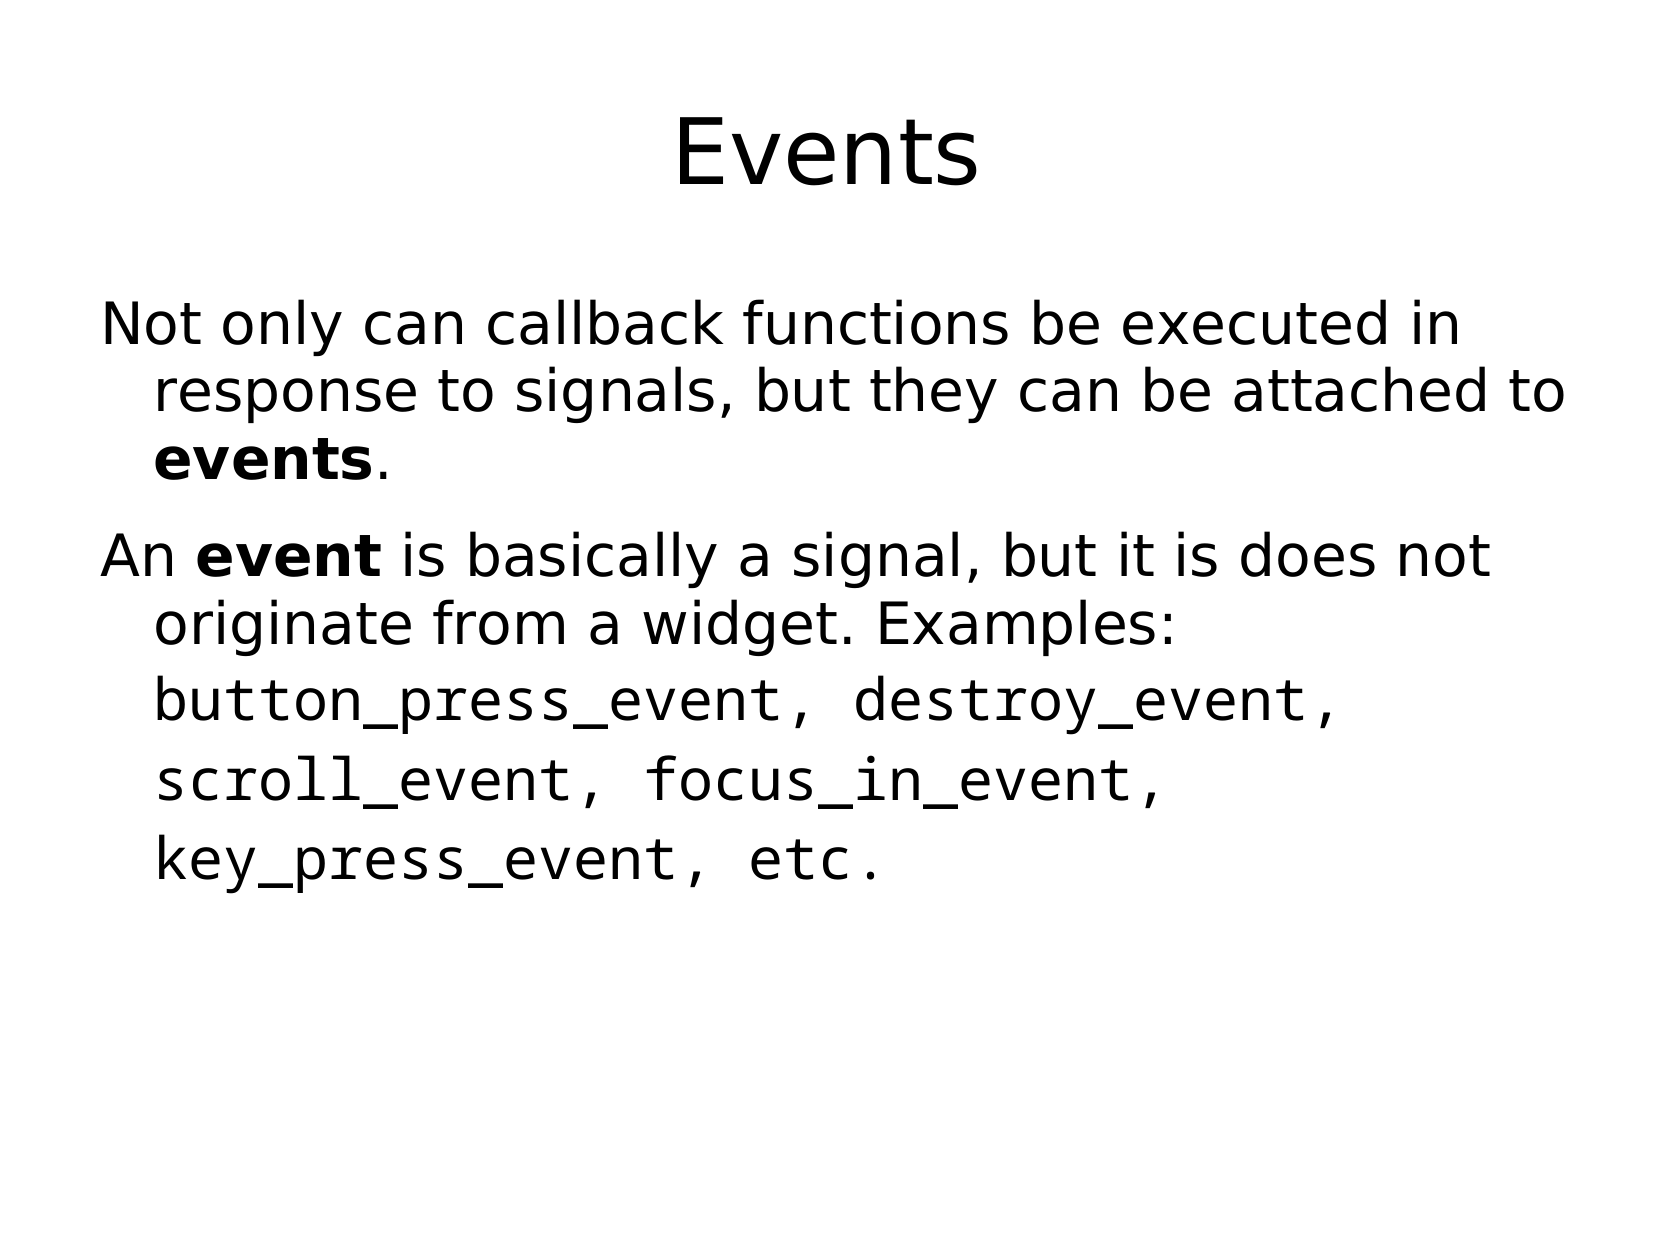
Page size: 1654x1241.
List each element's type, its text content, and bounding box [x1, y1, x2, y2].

title Events [82, 49, 1571, 257]
list Not only can callback functions be executed in response to signals, but they can be attached to events. An event is basically a signal, but it is does not originate from a widget. Examples: button_press_event, destroy_event, scroll_event, focus_in_event, key_press_event, etc. [82, 290, 1571, 1109]
